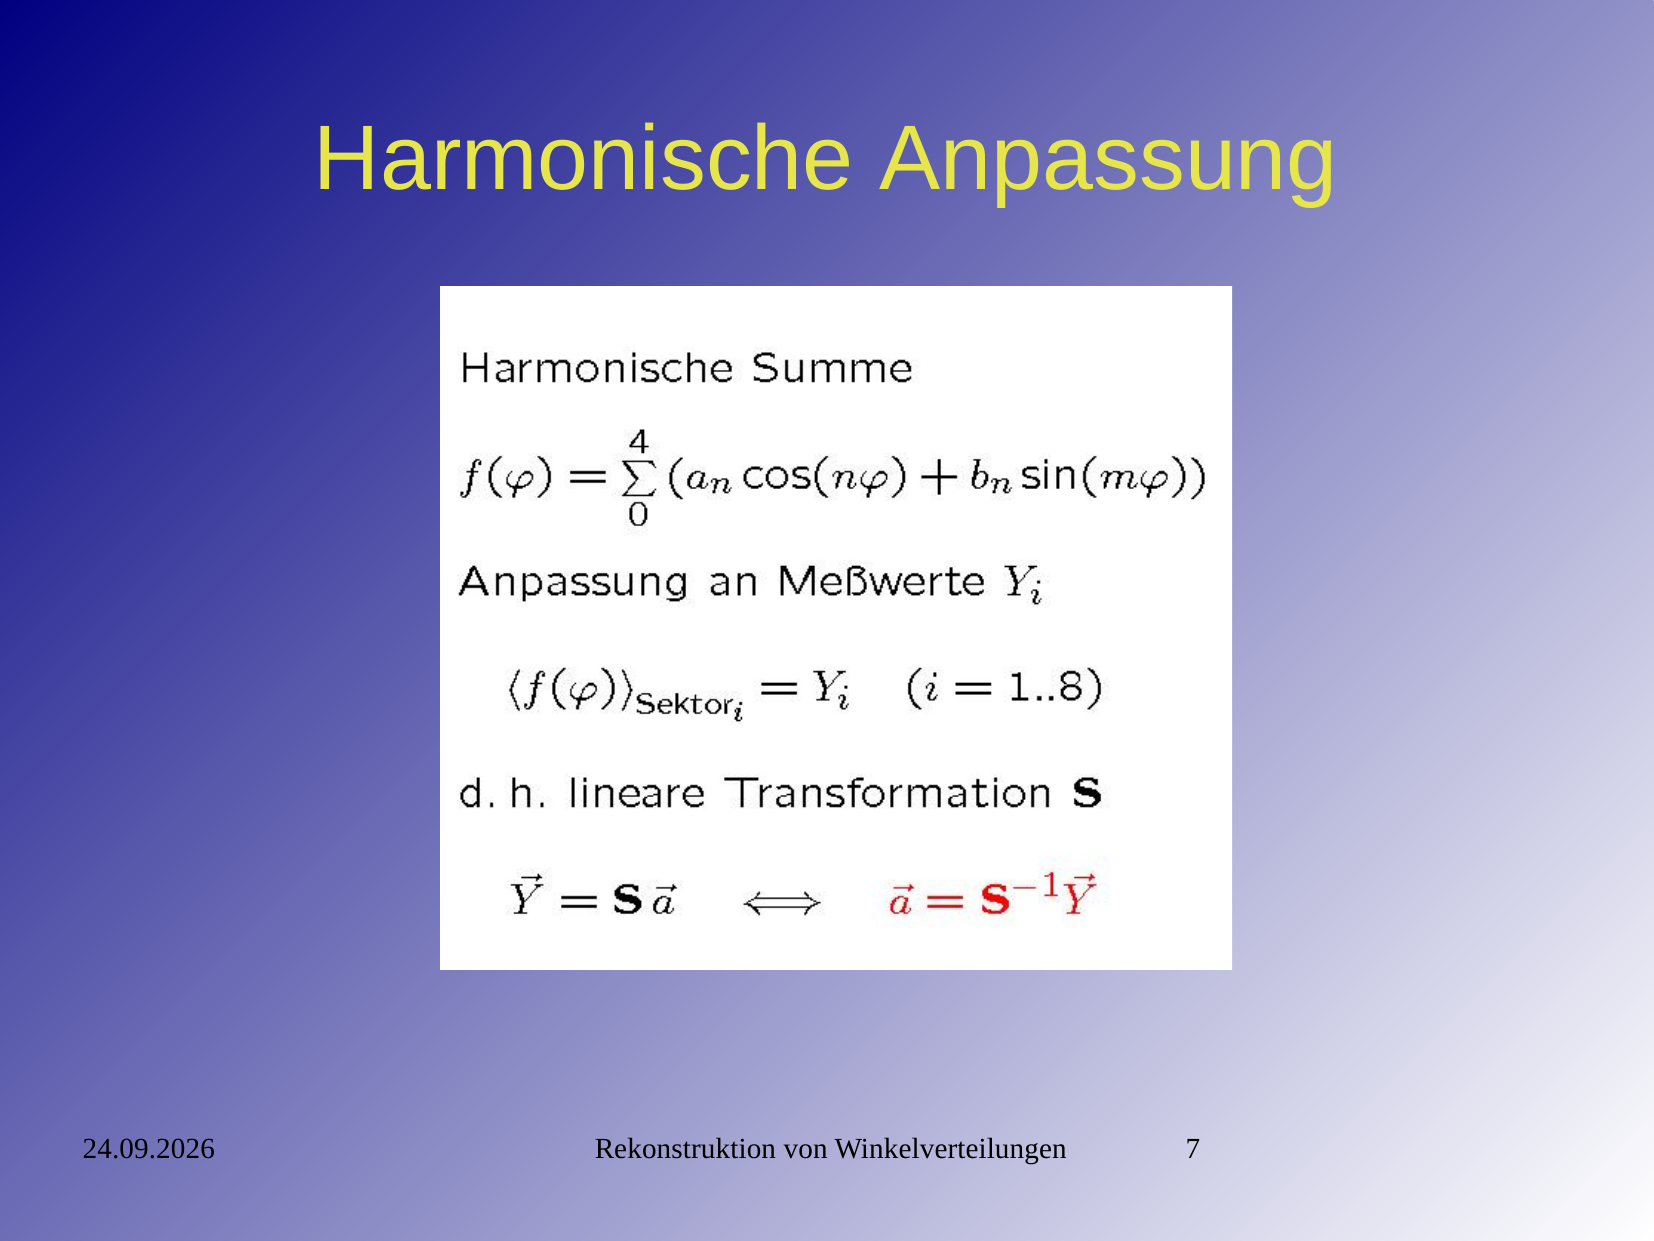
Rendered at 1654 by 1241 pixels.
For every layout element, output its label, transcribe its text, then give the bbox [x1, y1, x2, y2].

text_box Rekonstruktion von Winkelverteilungen [565, 1129, 1090, 1216]
text_box 26.06.2021 [82, 1129, 468, 1216]
text_box <Nummer> [1185, 1129, 1571, 1216]
title Harmonische Anpassung [82, 56, 1571, 250]
picture [440, 286, 1233, 970]
